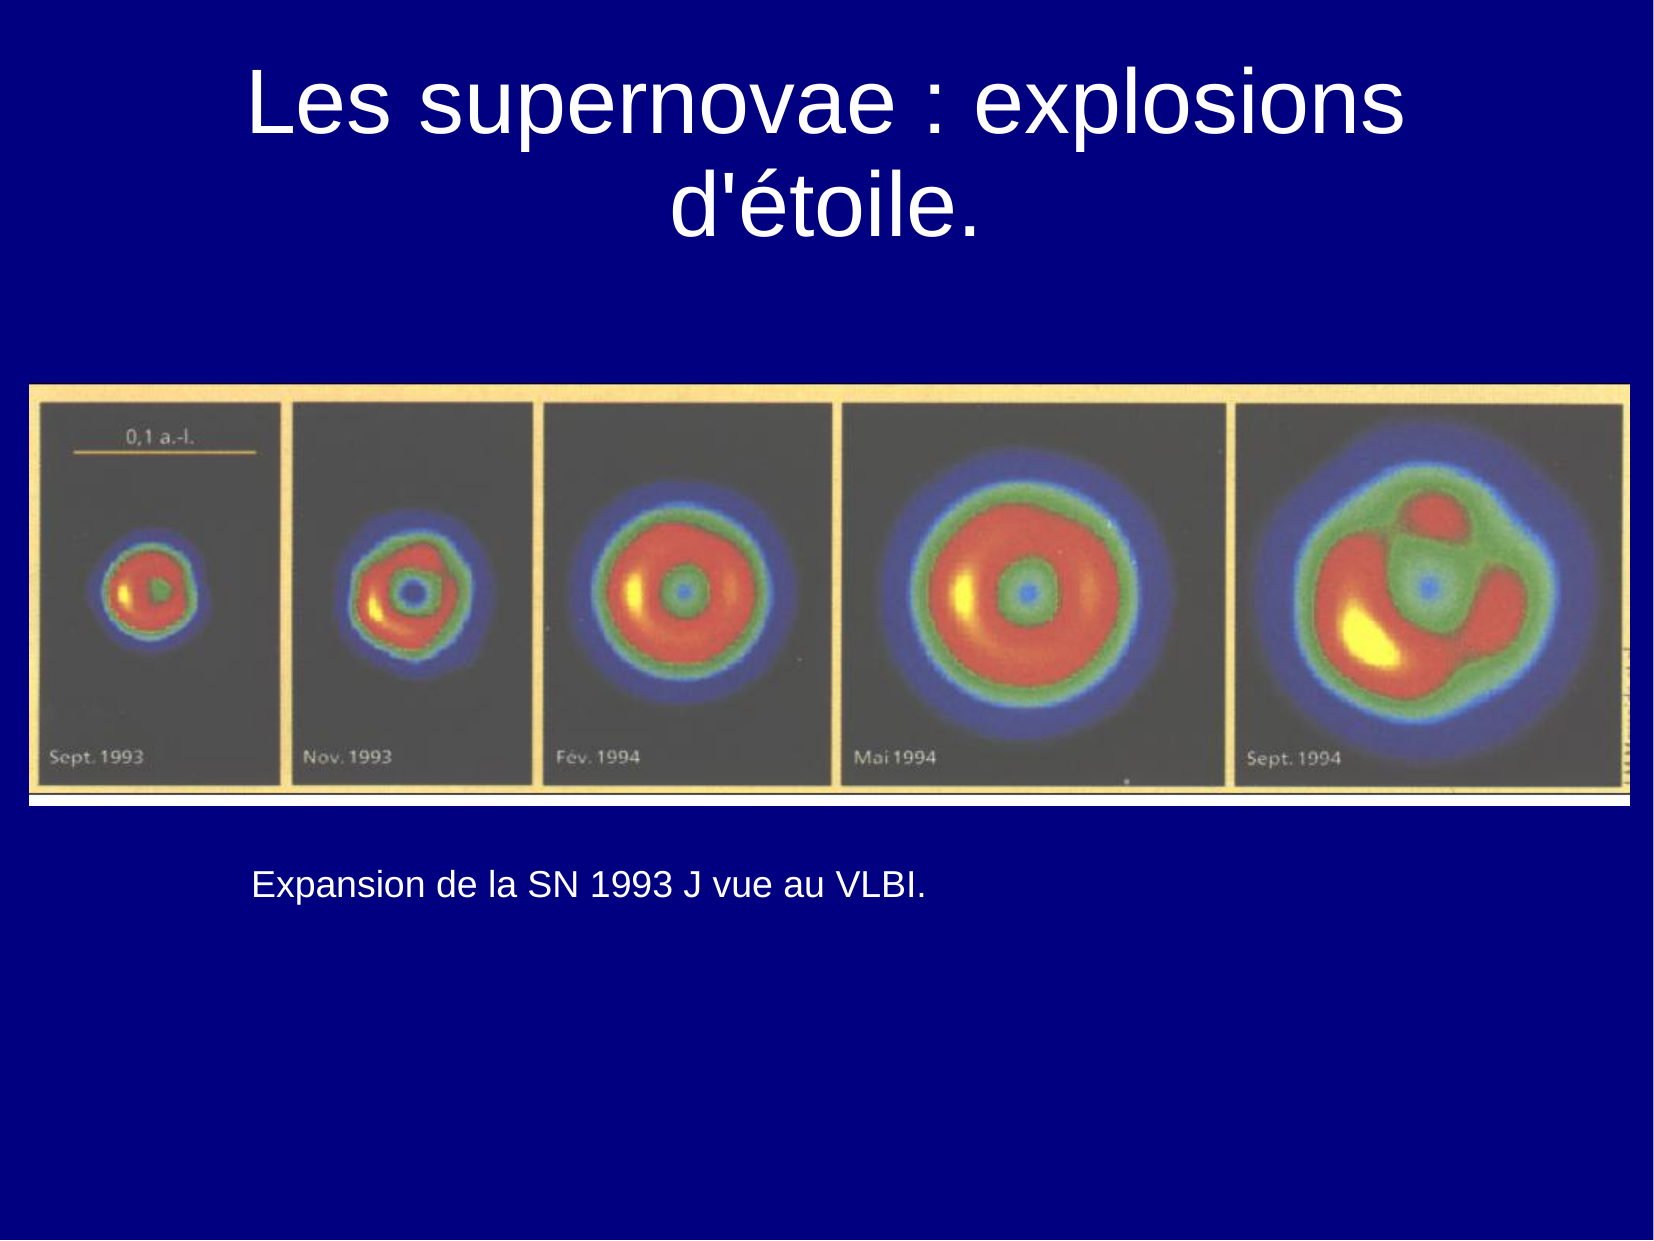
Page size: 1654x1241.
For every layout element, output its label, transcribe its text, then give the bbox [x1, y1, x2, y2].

text_box Expansion de la SN 1993 J vue au VLBI. [236, 856, 942, 914]
title Les supernovae : explosions d'étoile. [82, 49, 1571, 257]
picture [29, 383, 1630, 806]
